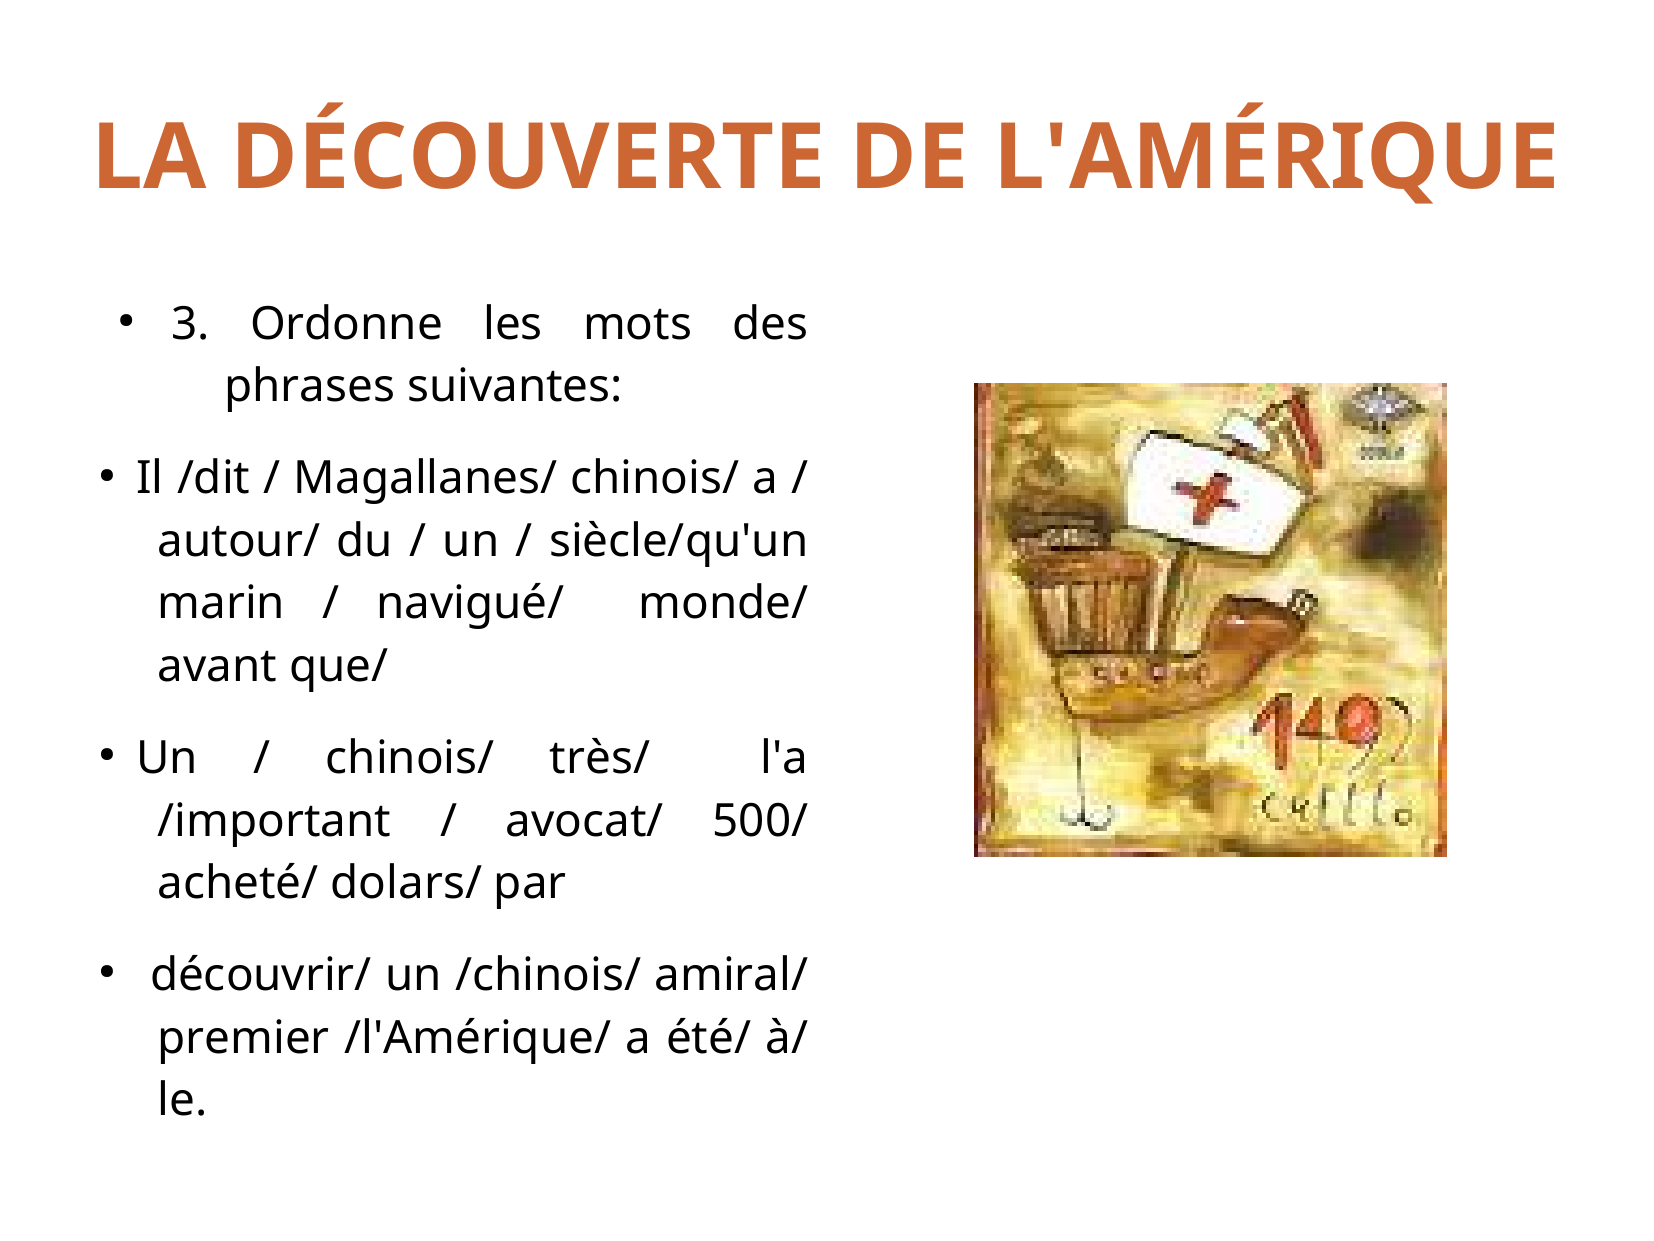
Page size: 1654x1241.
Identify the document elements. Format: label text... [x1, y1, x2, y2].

list 3. Ordonne les mots des phrases suivantes: Il /dit / Magallanes/ chinois/ a / autour/ du / un / siècle/qu'un marin / navigué/ monde/ avant que/ Un / chinois/ très/ l'a /important / avocat/ 500/ acheté/ dolars/ par découvrir/ un /chinois/ amiral/ premier /l'Amérique/ a été/ à/ le. [82, 290, 809, 1109]
picture [974, 383, 1447, 857]
title LA DÉCOUVERTE DE L'AMÉRIQUE [82, 41, 1571, 265]
